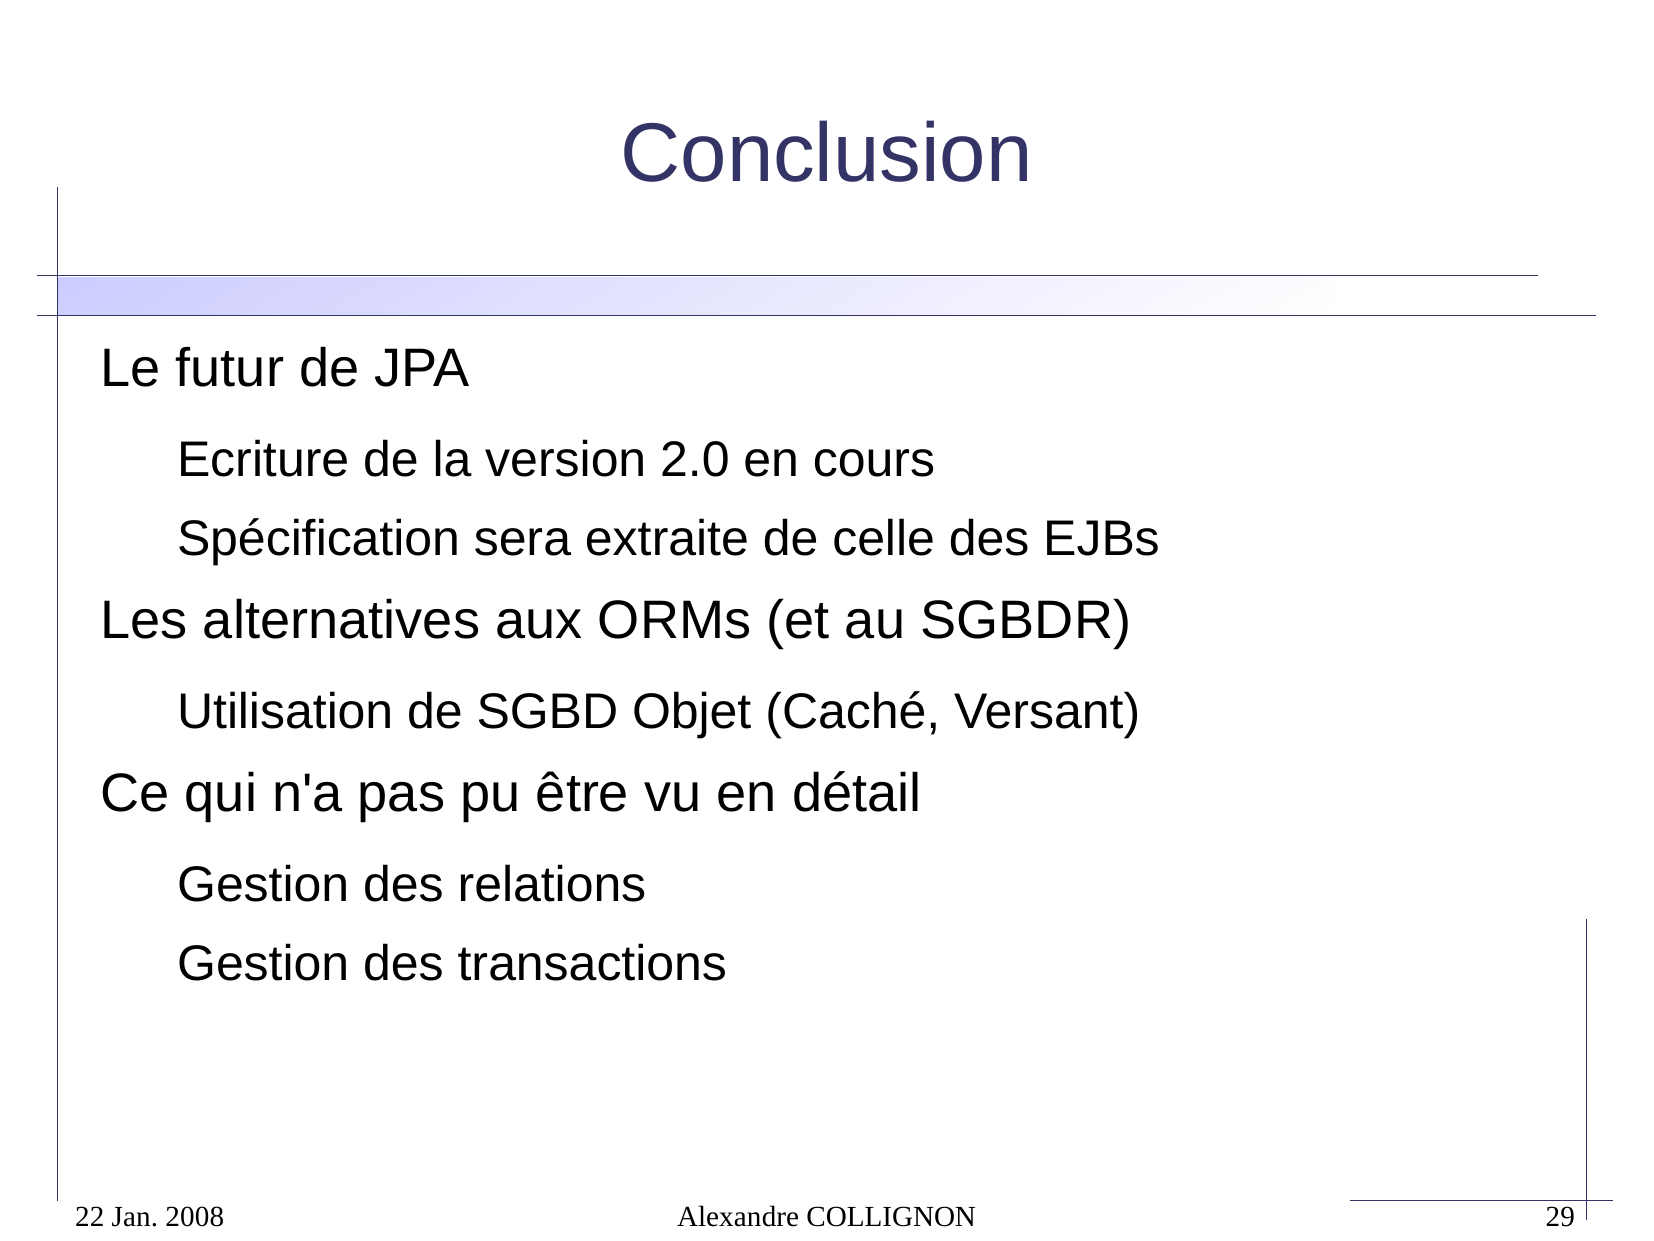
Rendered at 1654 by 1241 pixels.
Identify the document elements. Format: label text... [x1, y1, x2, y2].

list Le futur de JPA Ecriture de la version 2.0 en cours Spécification sera extraite de celle des EJBs Les alternatives aux ORMs (et au SGBDR) Utilisation de SGBD Objet (Caché, Versant) Ce qui n'a pas pu être vu en détail Gestion des relations Gestion des transactions [82, 337, 1571, 1157]
title Conclusion [82, 49, 1571, 257]
